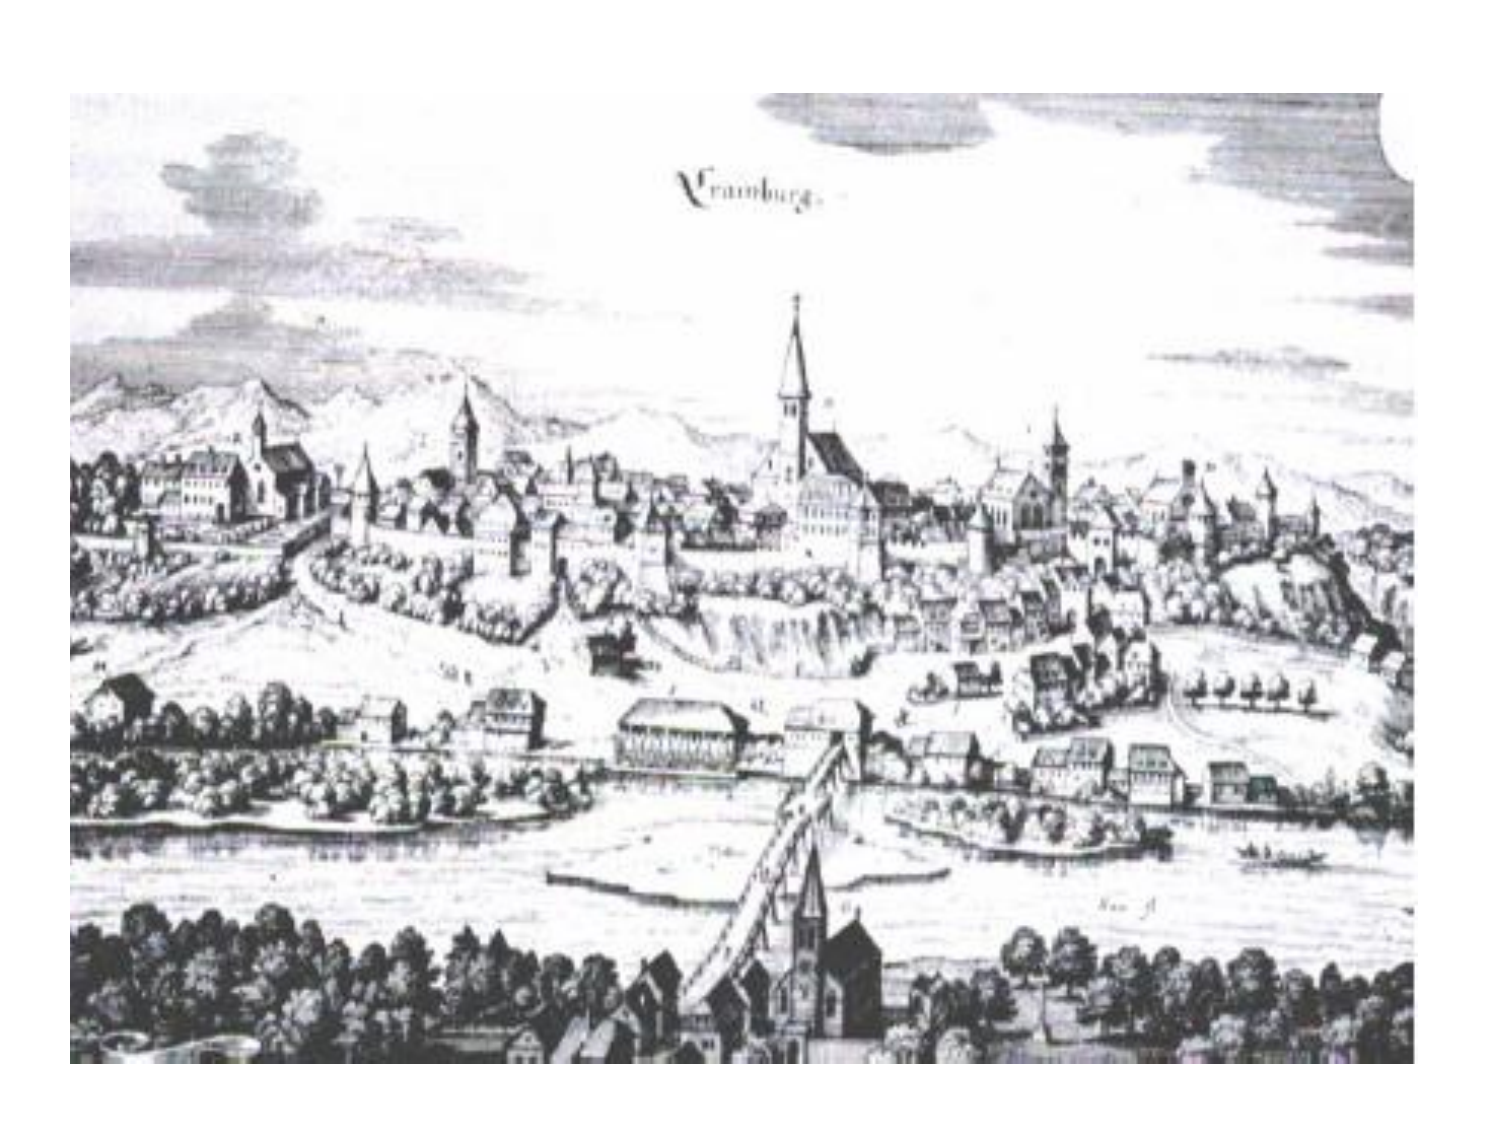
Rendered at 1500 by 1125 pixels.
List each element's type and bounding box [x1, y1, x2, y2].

picture [70, 93, 1418, 1065]
